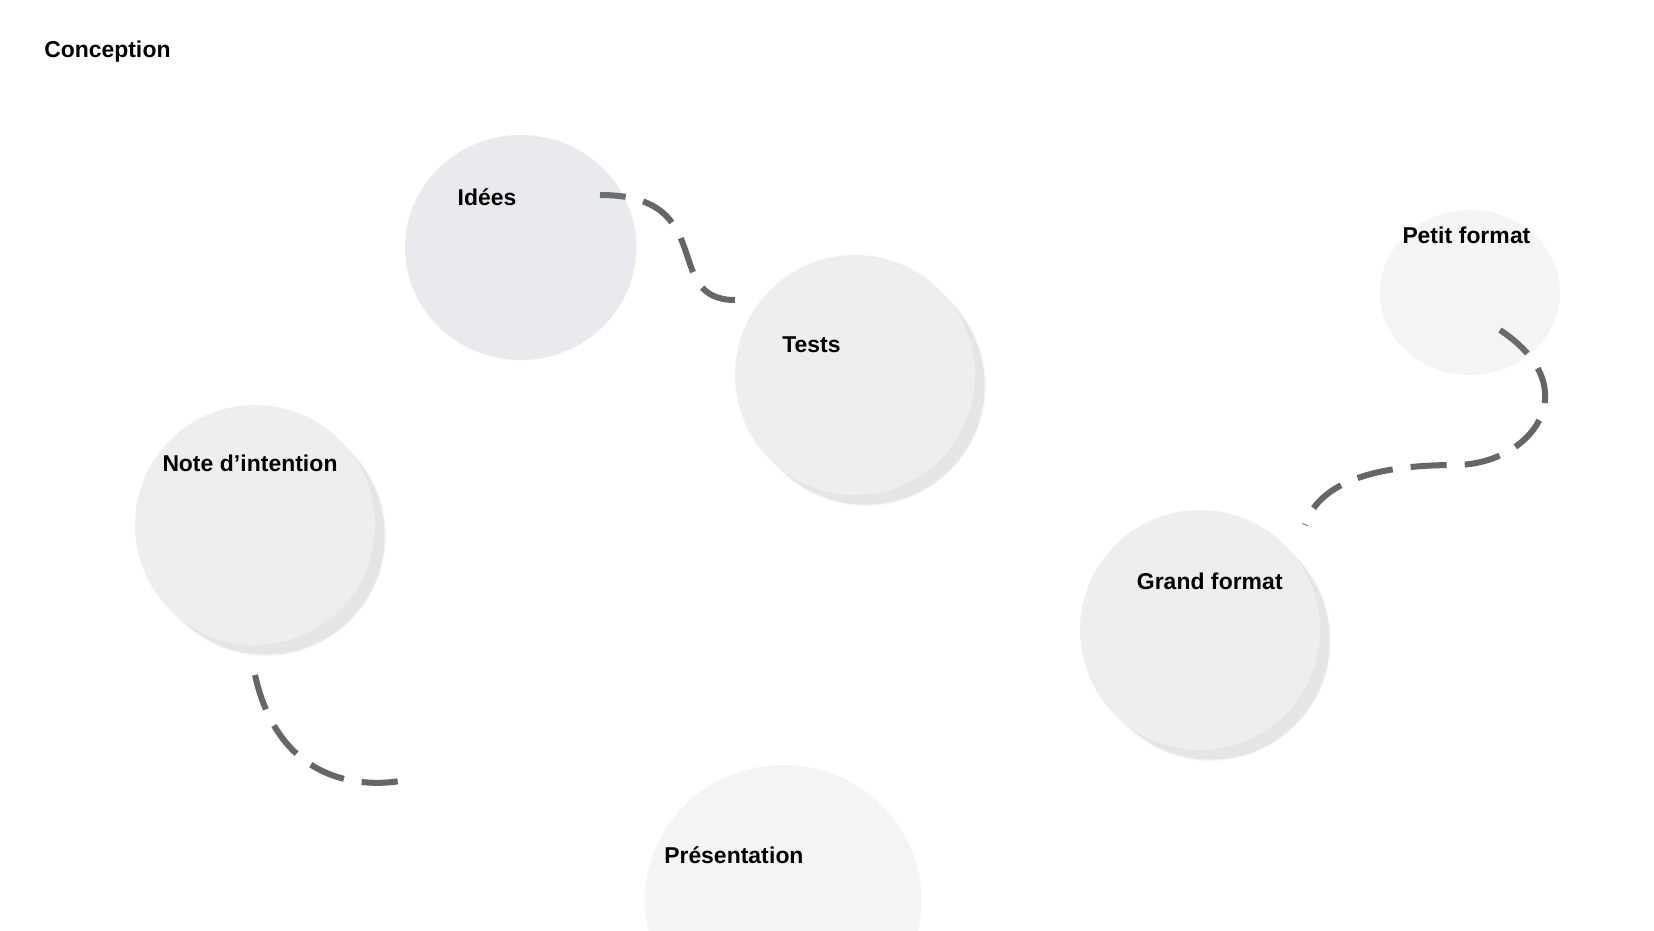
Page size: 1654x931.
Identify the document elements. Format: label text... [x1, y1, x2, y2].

text_box Note d’intention [147, 442, 443, 591]
text_box Petit format [1387, 215, 1565, 384]
text_box [405, 135, 637, 361]
text_box Présentation [649, 835, 975, 931]
text_box Conception [29, 29, 355, 91]
text_box Tests [767, 324, 916, 443]
text_box Grand format [1122, 561, 1329, 709]
text_box Idées [442, 177, 591, 239]
